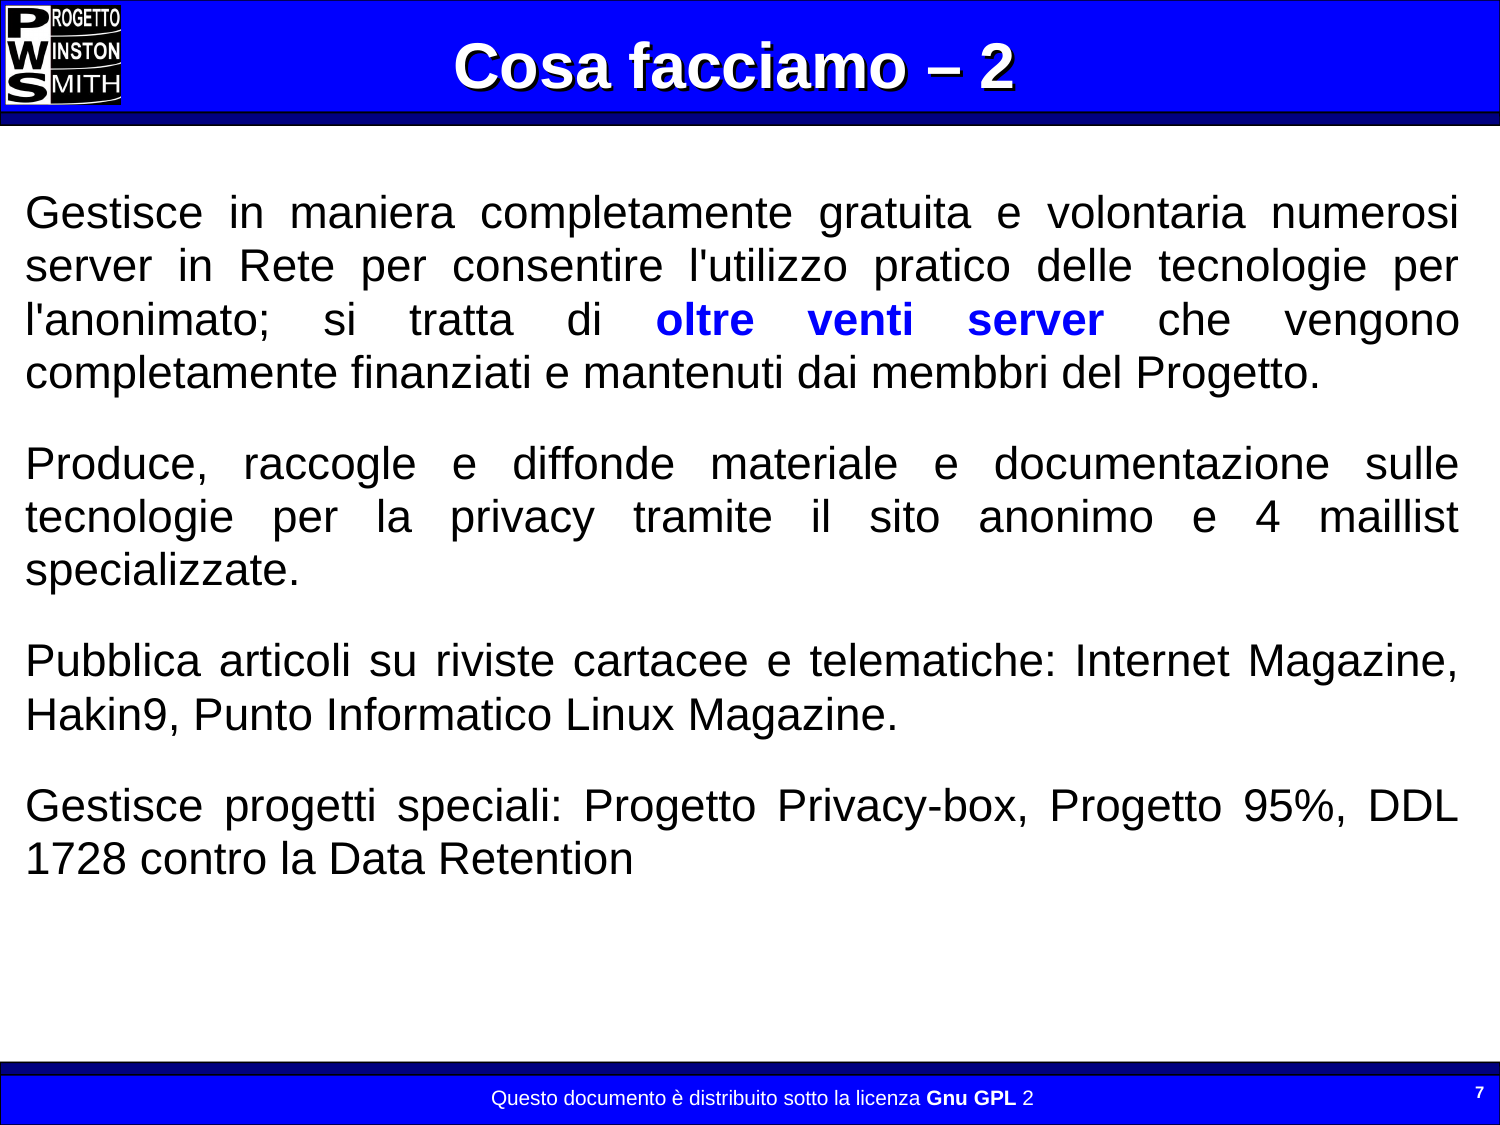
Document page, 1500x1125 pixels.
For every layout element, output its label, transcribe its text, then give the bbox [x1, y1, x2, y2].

picture [5, 5, 121, 105]
text_box Cosa facciamo – 2 [177, 18, 1293, 110]
text_box Gestisce in maniera completamente gratuita e volontaria numerosi server in Rete per consentire l'utilizzo pratico delle tecnologie per l'anonimato; si tratta di oltre venti server che vengono completamente finanziati e mantenuti dai membbri del Progetto. Produce, raccogle e diffonde materiale e documentazione sulle tecnologie per la privacy tramite il sito anonimo e 4 maillist specializzate. Pubblica articoli su riviste cartacee e telematiche: Internet Magazine, Hakin9, Punto Informatico Linux Magazine. Gestisce progetti speciali: Progetto Privacy-box, Progetto 95%, DDL 1728 contro la Data Retention [9, 177, 1477, 984]
